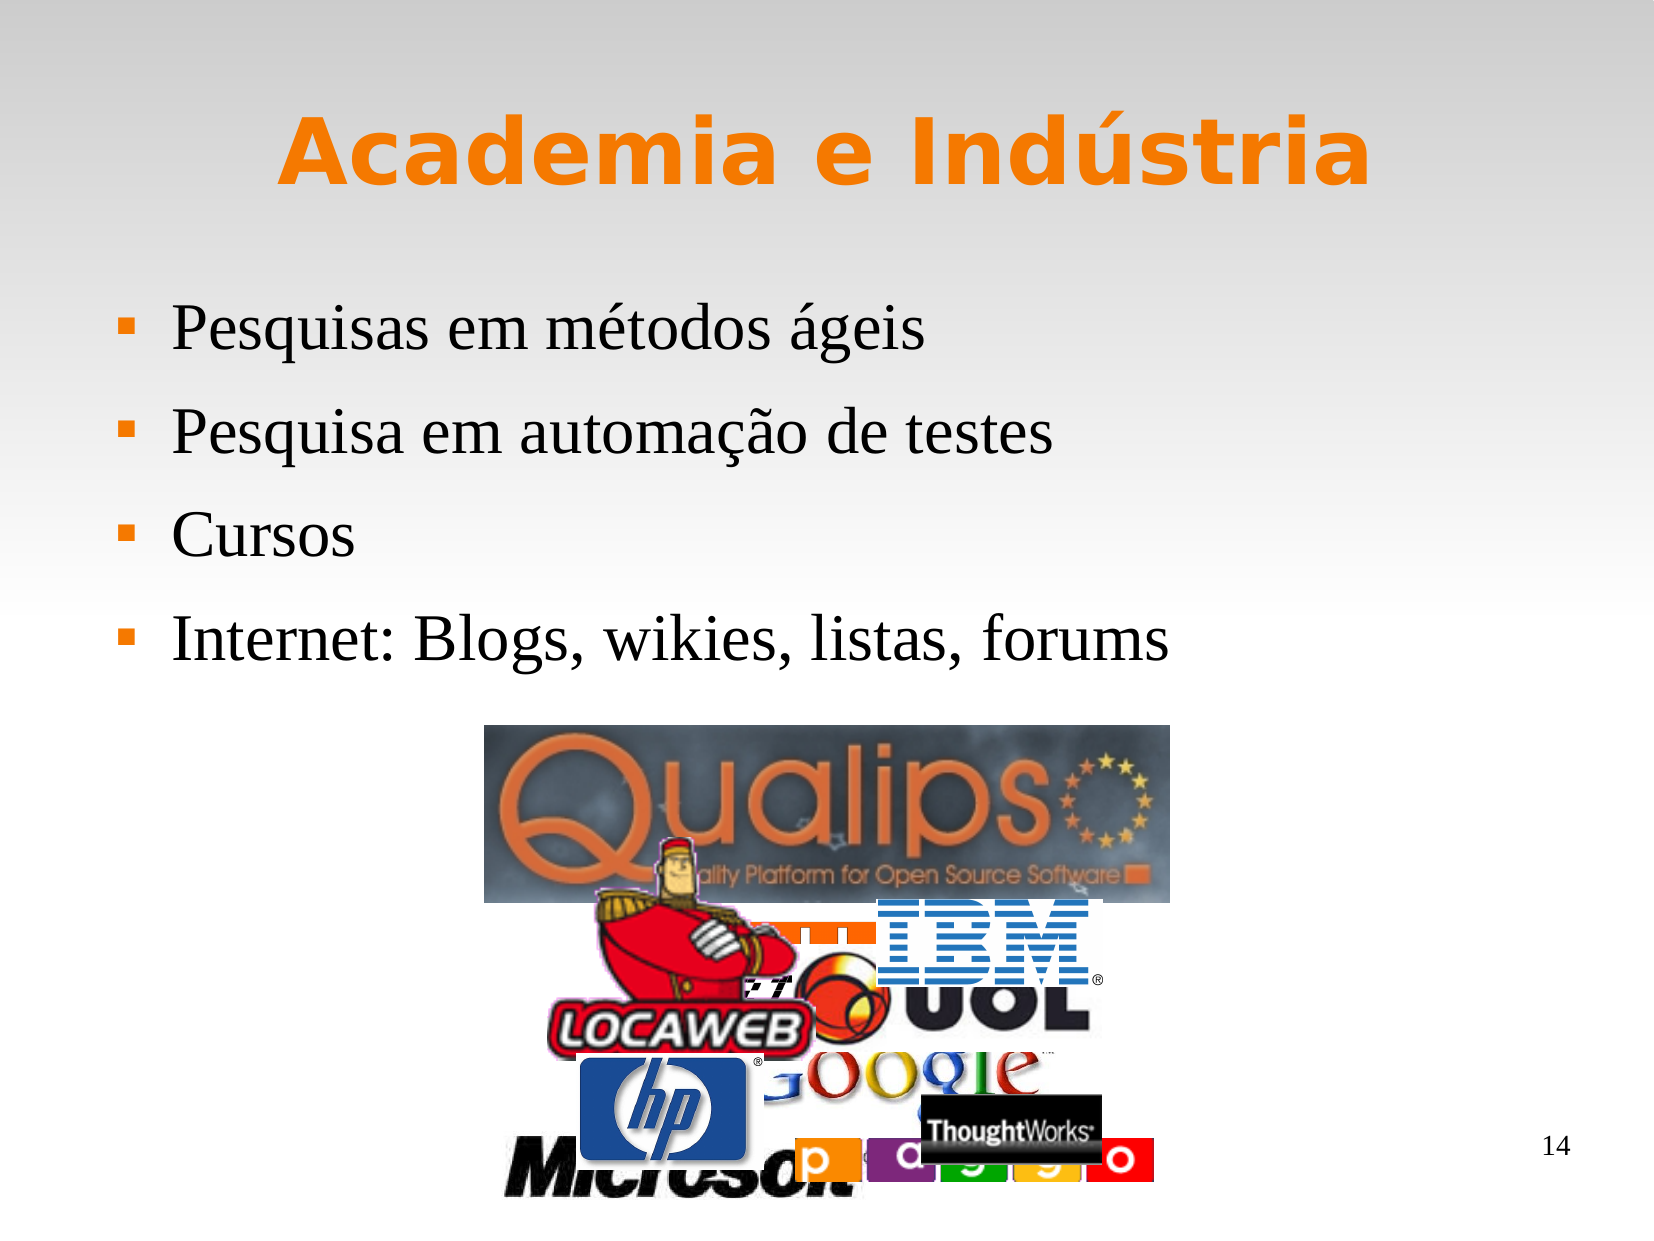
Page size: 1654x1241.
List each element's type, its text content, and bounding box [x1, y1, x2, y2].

title Academia e Indústria [82, 49, 1571, 257]
list Pesquisas em métodos ágeis Pesquisa em automação de testes Cursos Internet: Blogs, wikies, listas, forums [82, 290, 1571, 1094]
picture [484, 725, 1170, 1201]
